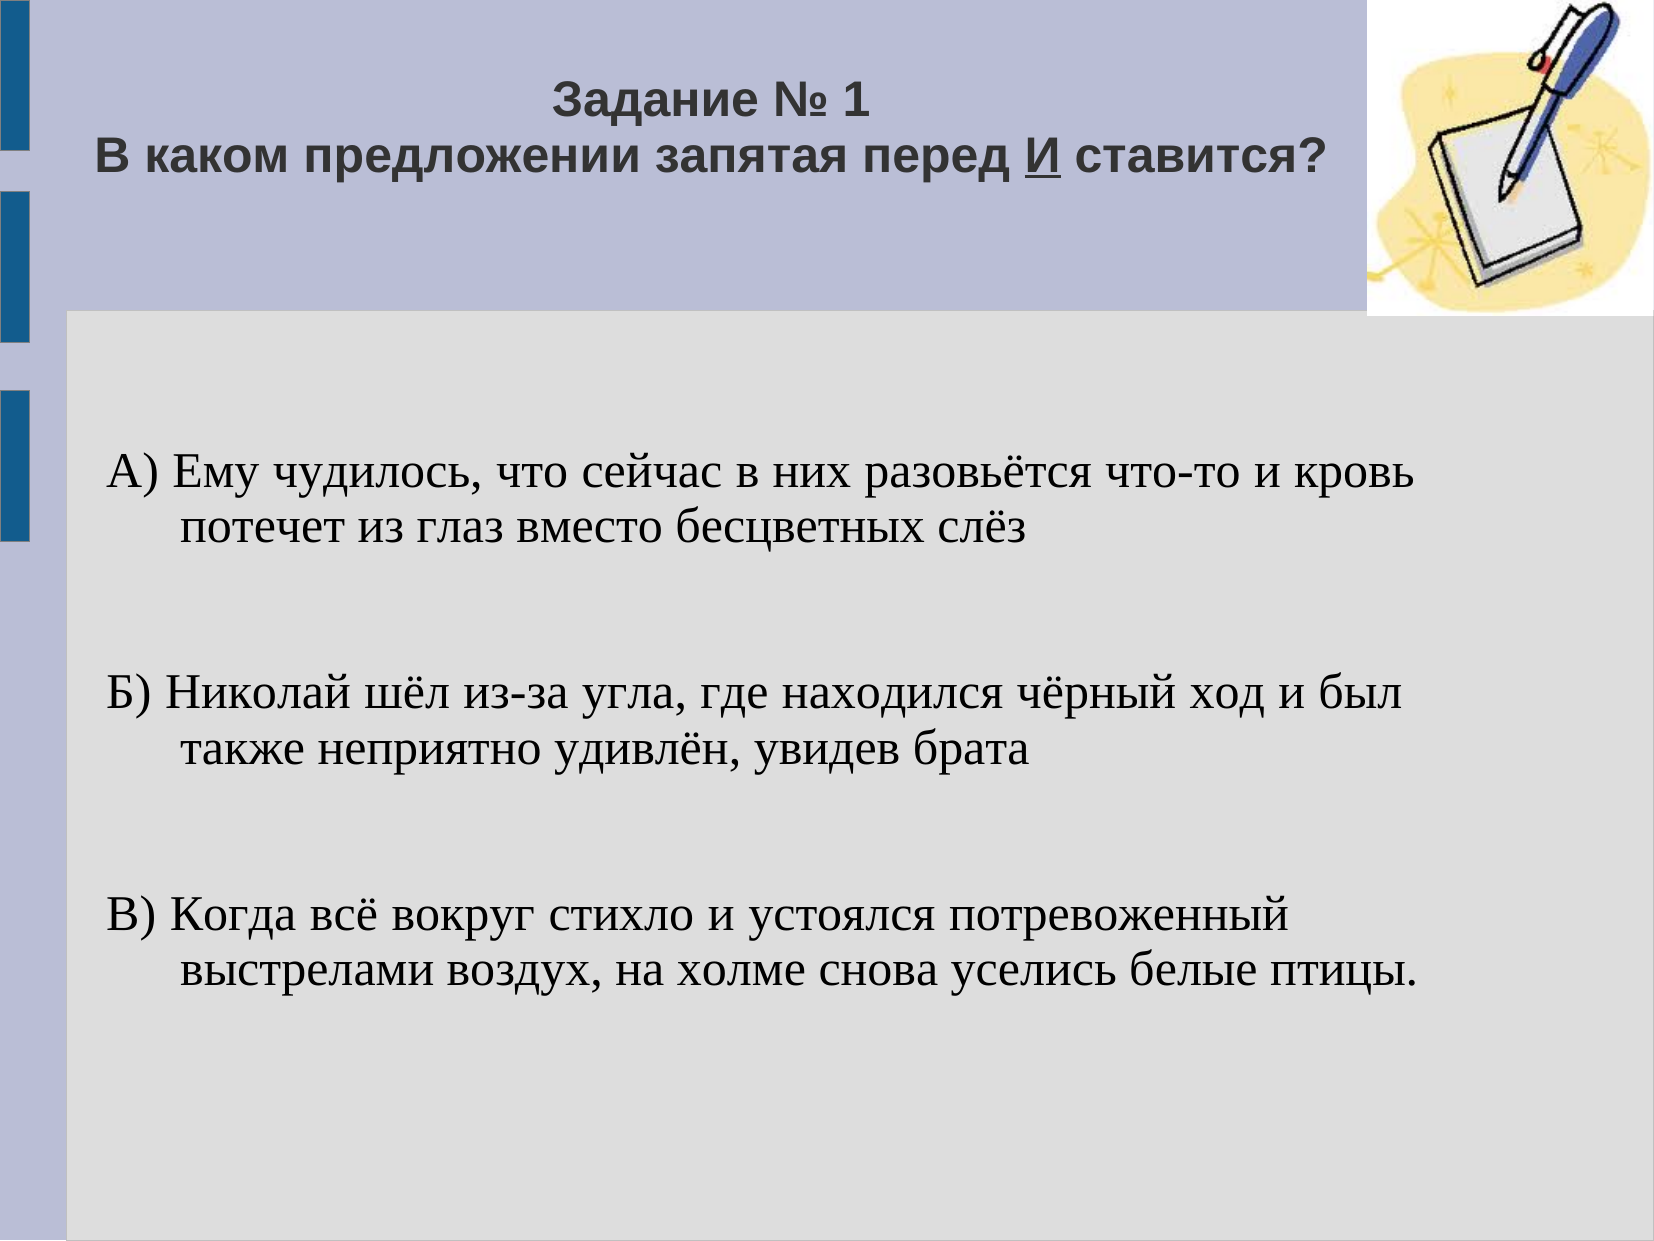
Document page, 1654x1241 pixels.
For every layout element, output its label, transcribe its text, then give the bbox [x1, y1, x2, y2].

title Задание № 1 В каком предложении запятая перед И ставится? [5, 23, 1367, 231]
subtitle А) Ему чудилось, что сейчас в них разовьётся что-то и кровь потечет из глаз вместо бесцветных слёз Б) Николай шёл из-за угла, где находился чёрный ход и был также неприятно удивлён, увидев брата В) Когда всё вокруг стихло и устоялся потревоженный выстрелами воздух, на холме снова уселись белые птицы. [106, 328, 1519, 1111]
picture [1367, 0, 1654, 316]
